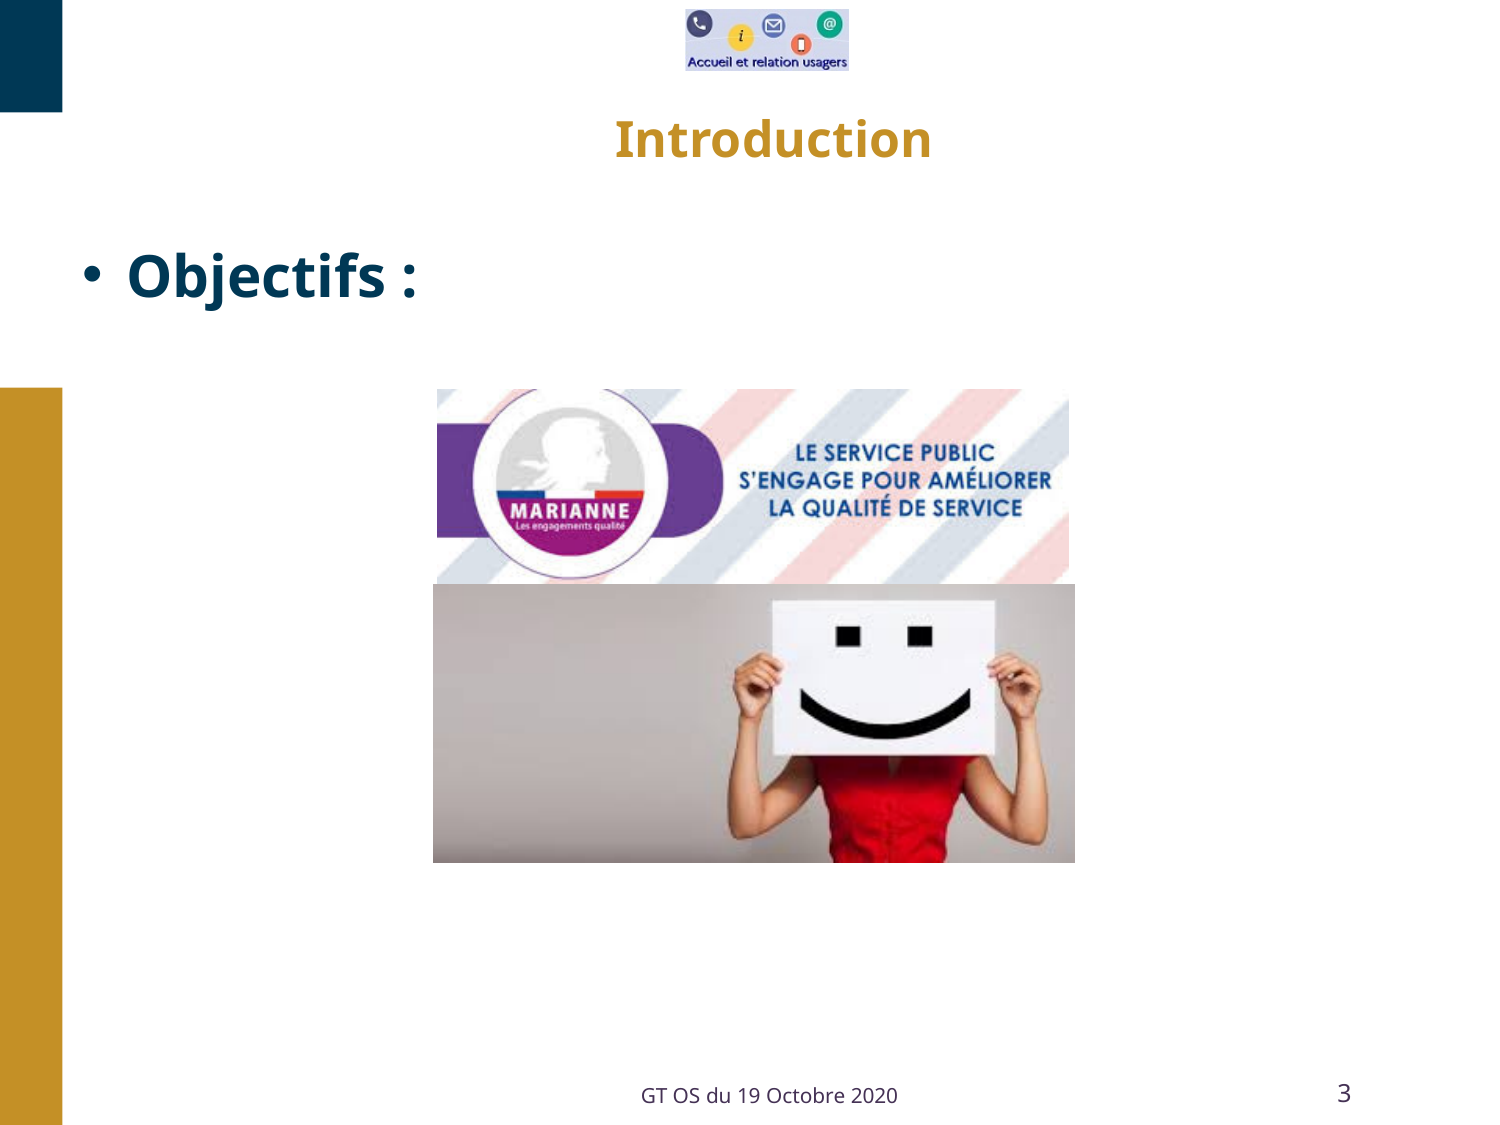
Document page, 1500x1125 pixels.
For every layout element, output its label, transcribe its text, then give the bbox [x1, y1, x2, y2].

picture [433, 389, 1075, 863]
title Introduction [131, 35, 1418, 141]
list Objectifs : [82, 141, 1453, 686]
picture [685, 9, 849, 35]
